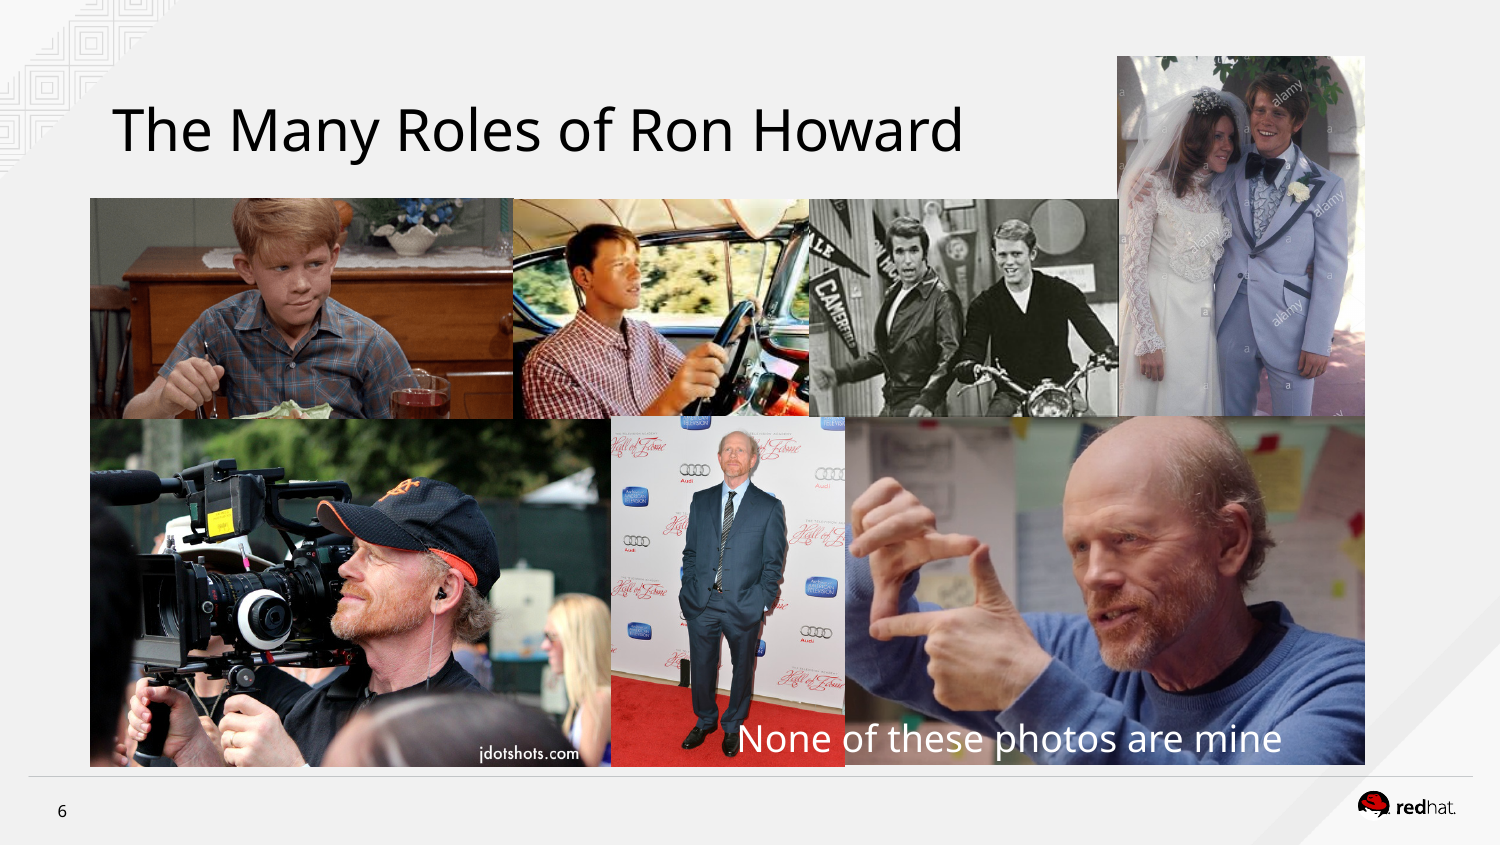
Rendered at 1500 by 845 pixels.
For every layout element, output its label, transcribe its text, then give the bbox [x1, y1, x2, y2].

title The Many Roles of Ron Howard [112, 0, 1388, 169]
picture [0, 0, 1500, 845]
text_box None of these photos are mine [721, 705, 1414, 767]
